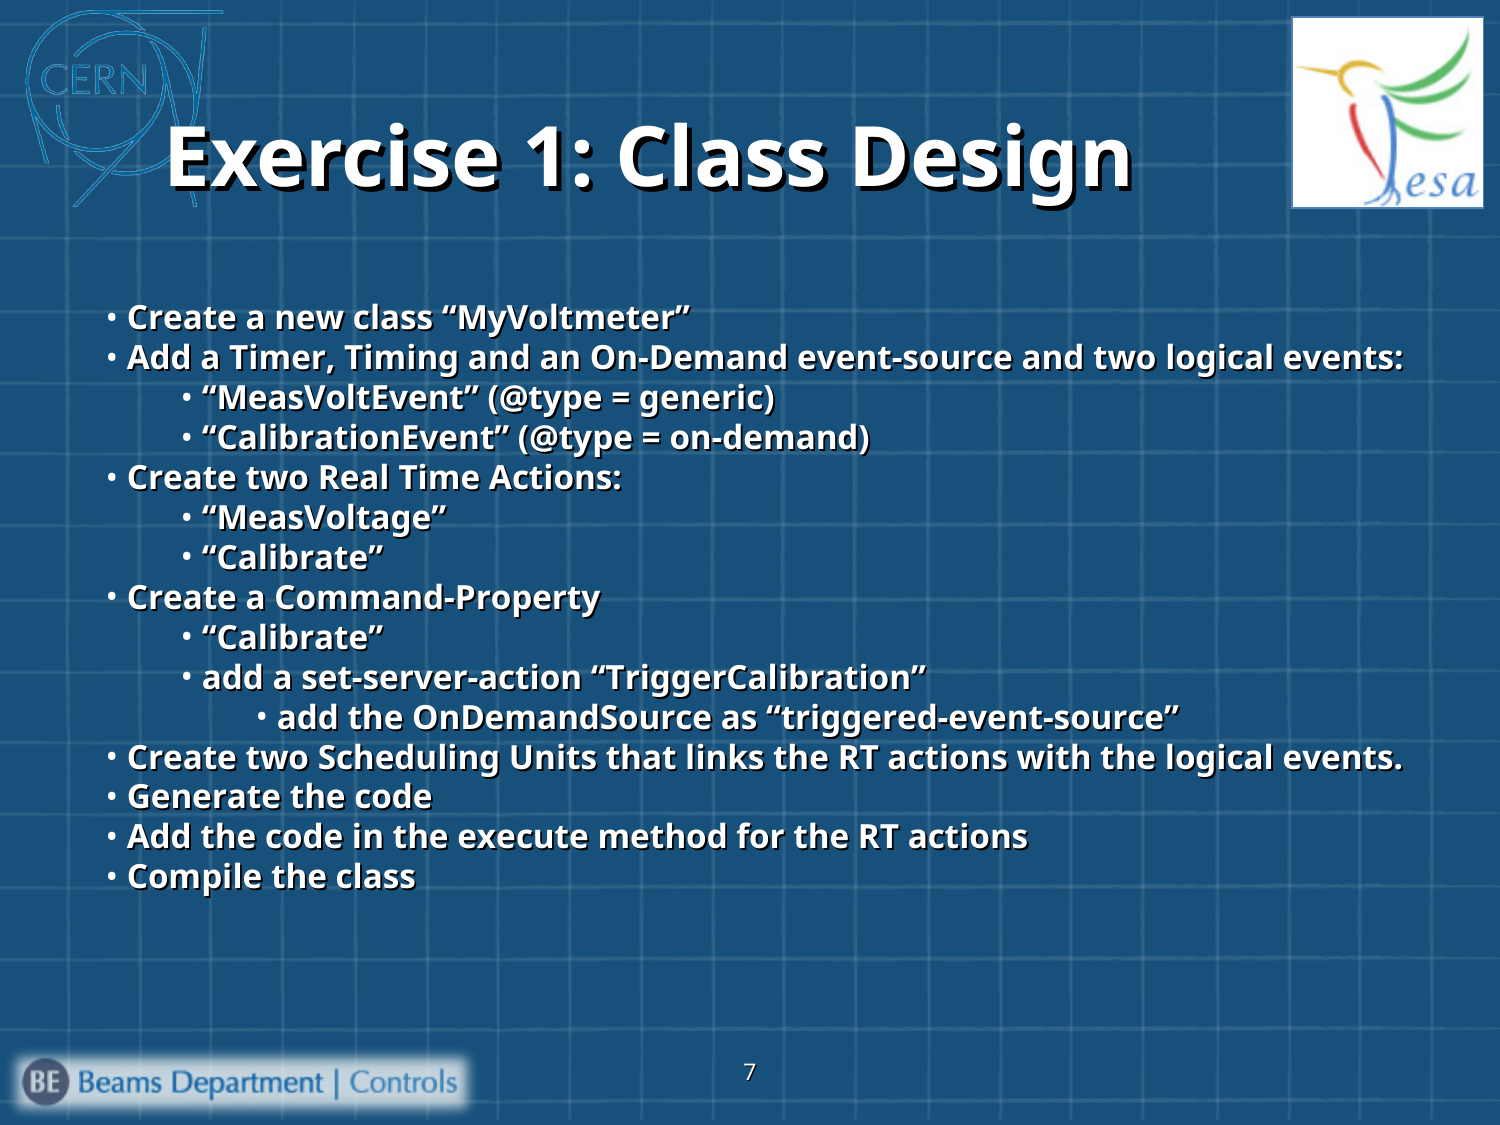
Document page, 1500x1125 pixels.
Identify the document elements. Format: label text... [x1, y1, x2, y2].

text_box <number> [687, 1042, 813, 1103]
text_box Create a new class “MyVoltmeter” Add a Timer, Timing and an On-Demand event-source and two logical events: “MeasVoltEvent” (@type = generic) “CalibrationEvent” (@type = on-demand) Create two Real Time Actions: “MeasVoltage” “Calibrate” Create a Command-Property “Calibrate” add a set-server-action “TriggerCalibration” add the OnDemandSource as “triggered-event-source” Create two Scheduling Units that links the RT actions with the logical events. Generate the code Add the code in the execute method for the RT actions Compile the class [90, 289, 1430, 944]
picture [0, 0, 1500, 1125]
title Exercise 1: Class Design [27, 17, 1272, 290]
